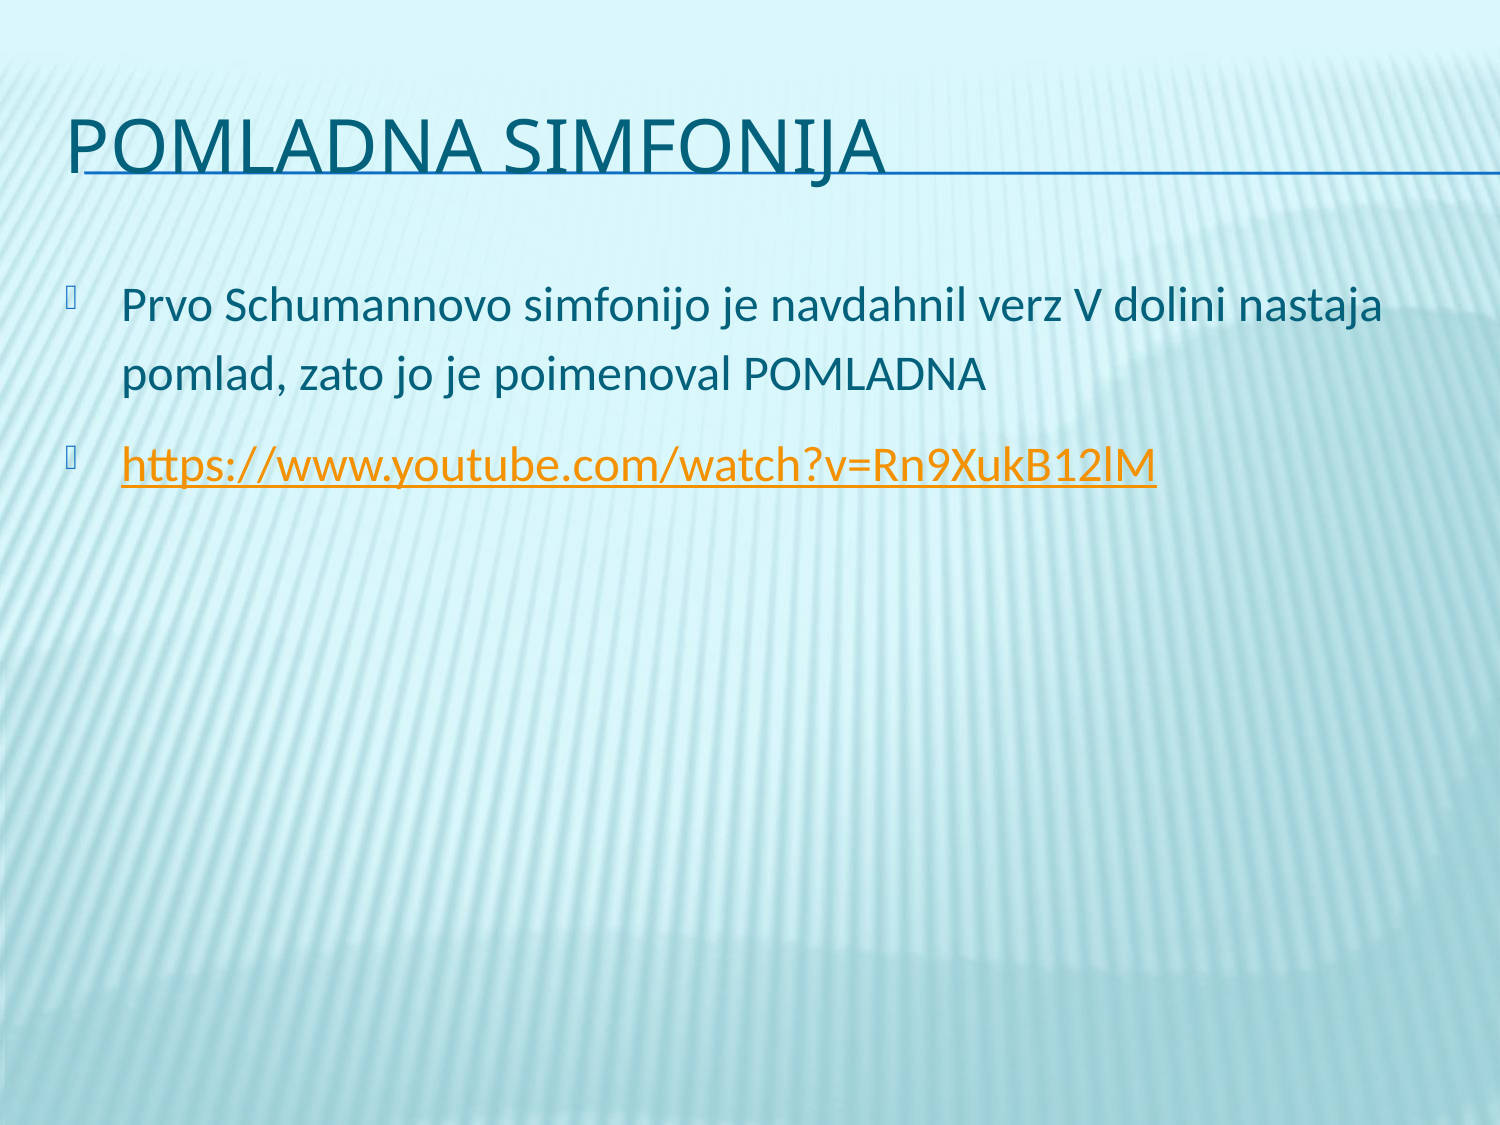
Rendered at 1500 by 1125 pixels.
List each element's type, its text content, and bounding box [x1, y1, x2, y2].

title POMLADNA SIMFONIJA [50, 75, 1475, 213]
list Prvo Schumannovo simfonijo je navdahnil verz V dolini nastaja pomlad, zato jo je poimenoval POMLADNA https://www.youtube.com/watch?v=Rn9XukB12lM [50, 254, 1475, 998]
picture [0, 0, 1500, 1125]
